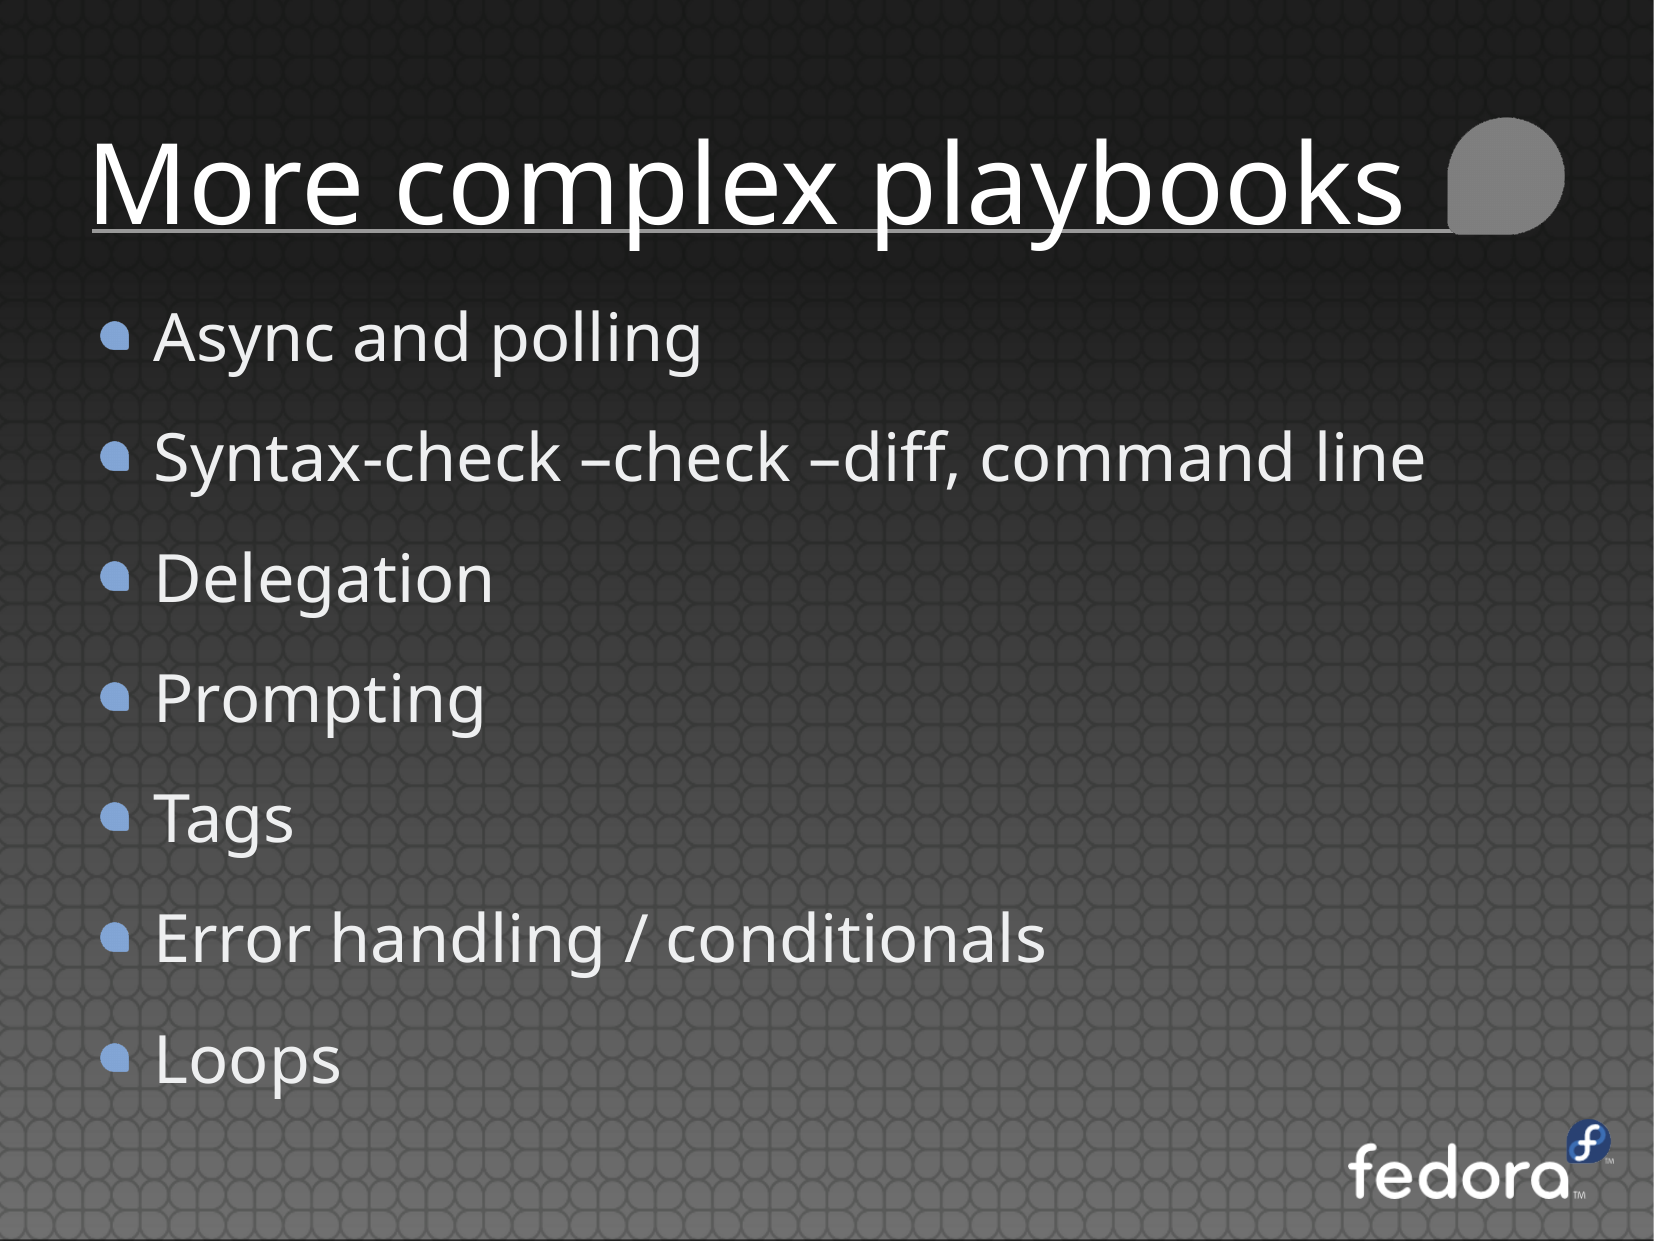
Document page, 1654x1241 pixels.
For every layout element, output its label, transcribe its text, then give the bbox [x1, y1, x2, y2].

picture [0, 0, 1654, 1241]
list Async and polling Syntax-check –check –diff, command line Delegation Prompting Tags Error handling / conditionals Loops [82, 290, 1571, 1012]
title More complex playbooks [86, 112, 1576, 249]
